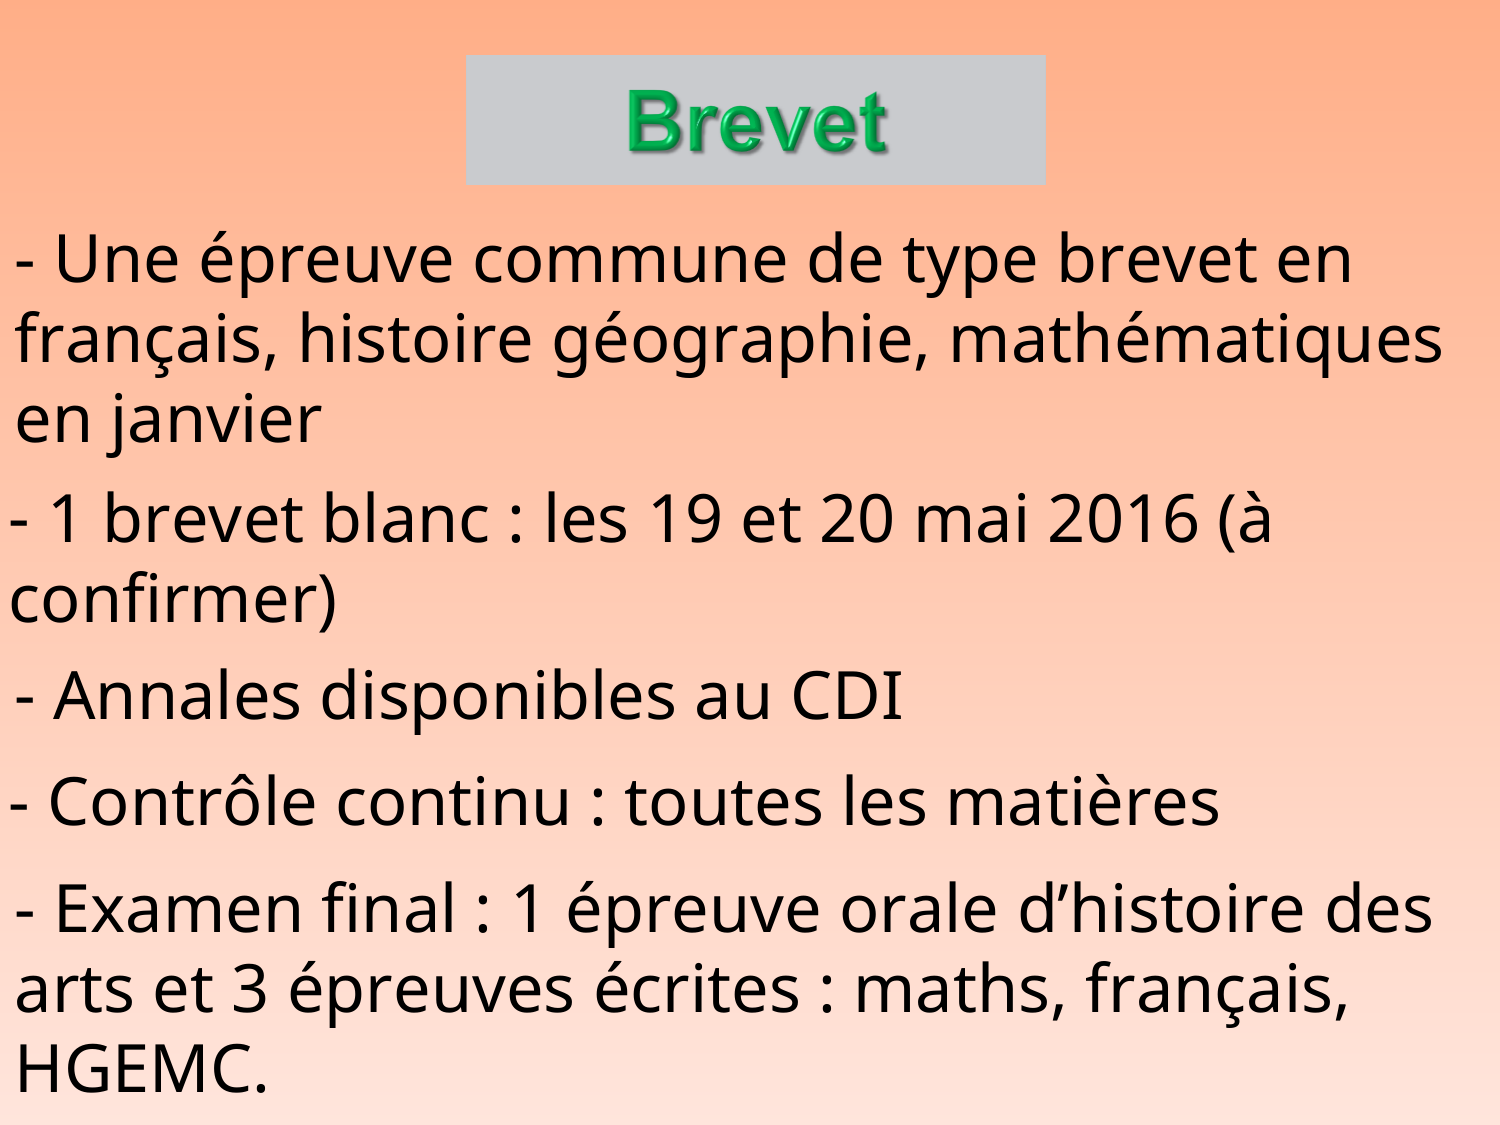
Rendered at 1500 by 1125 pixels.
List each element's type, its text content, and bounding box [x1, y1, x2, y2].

text_box Annales disponibles au CDI [0, 645, 968, 741]
text_box - Examen final : 1 épreuve orale d’histoire des arts et 3 épreuves écrites : maths, français, HGEMC. [0, 857, 1500, 1114]
text_box - Une épreuve commune de type brevet en français, histoire géographie, mathématiques en janvier [0, 207, 1500, 464]
picture [465, 40, 1047, 186]
text_box Contrôle continu : toutes les matières [0, 751, 1270, 847]
text_box 1 brevet blanc : les 19 et 20 mai 2016 (à confirmer) [0, 467, 1453, 644]
